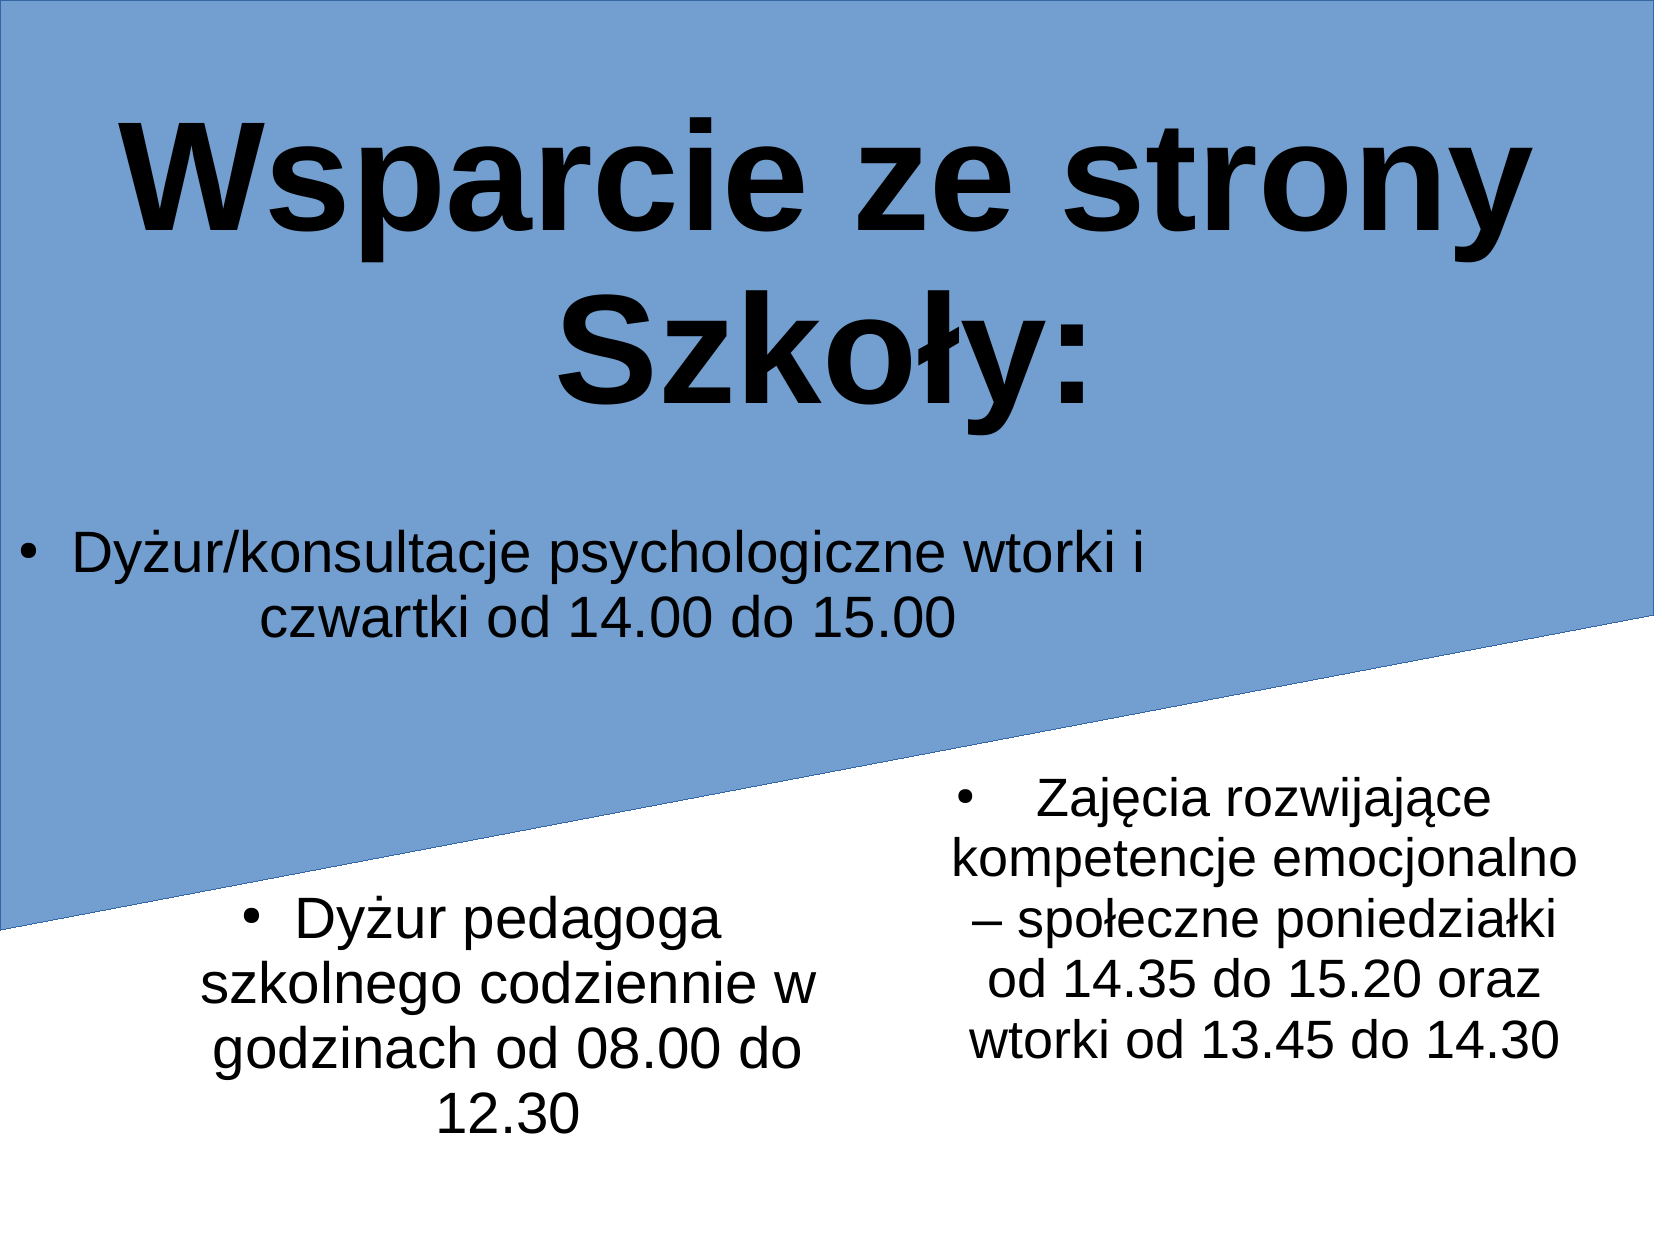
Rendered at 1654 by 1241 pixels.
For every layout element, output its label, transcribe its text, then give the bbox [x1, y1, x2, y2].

title Wsparcie ze strony Szkoły: [82, 89, 1571, 438]
list Dyżur/konsultacje psychologiczne wtorki i czwartki od 14.00 do 15.00 [0, 519, 1148, 1239]
list Dyżur pedagoga szkolnego codziennie w godzinach od 08.00 do 12.30 [118, 885, 829, 1229]
list Zajęcia rozwijające kompetencje emocjonalno – społeczne poniedziałki od 14.35 do 15.20 oraz wtorki od 13.45 do 14.30 [884, 767, 1595, 1111]
